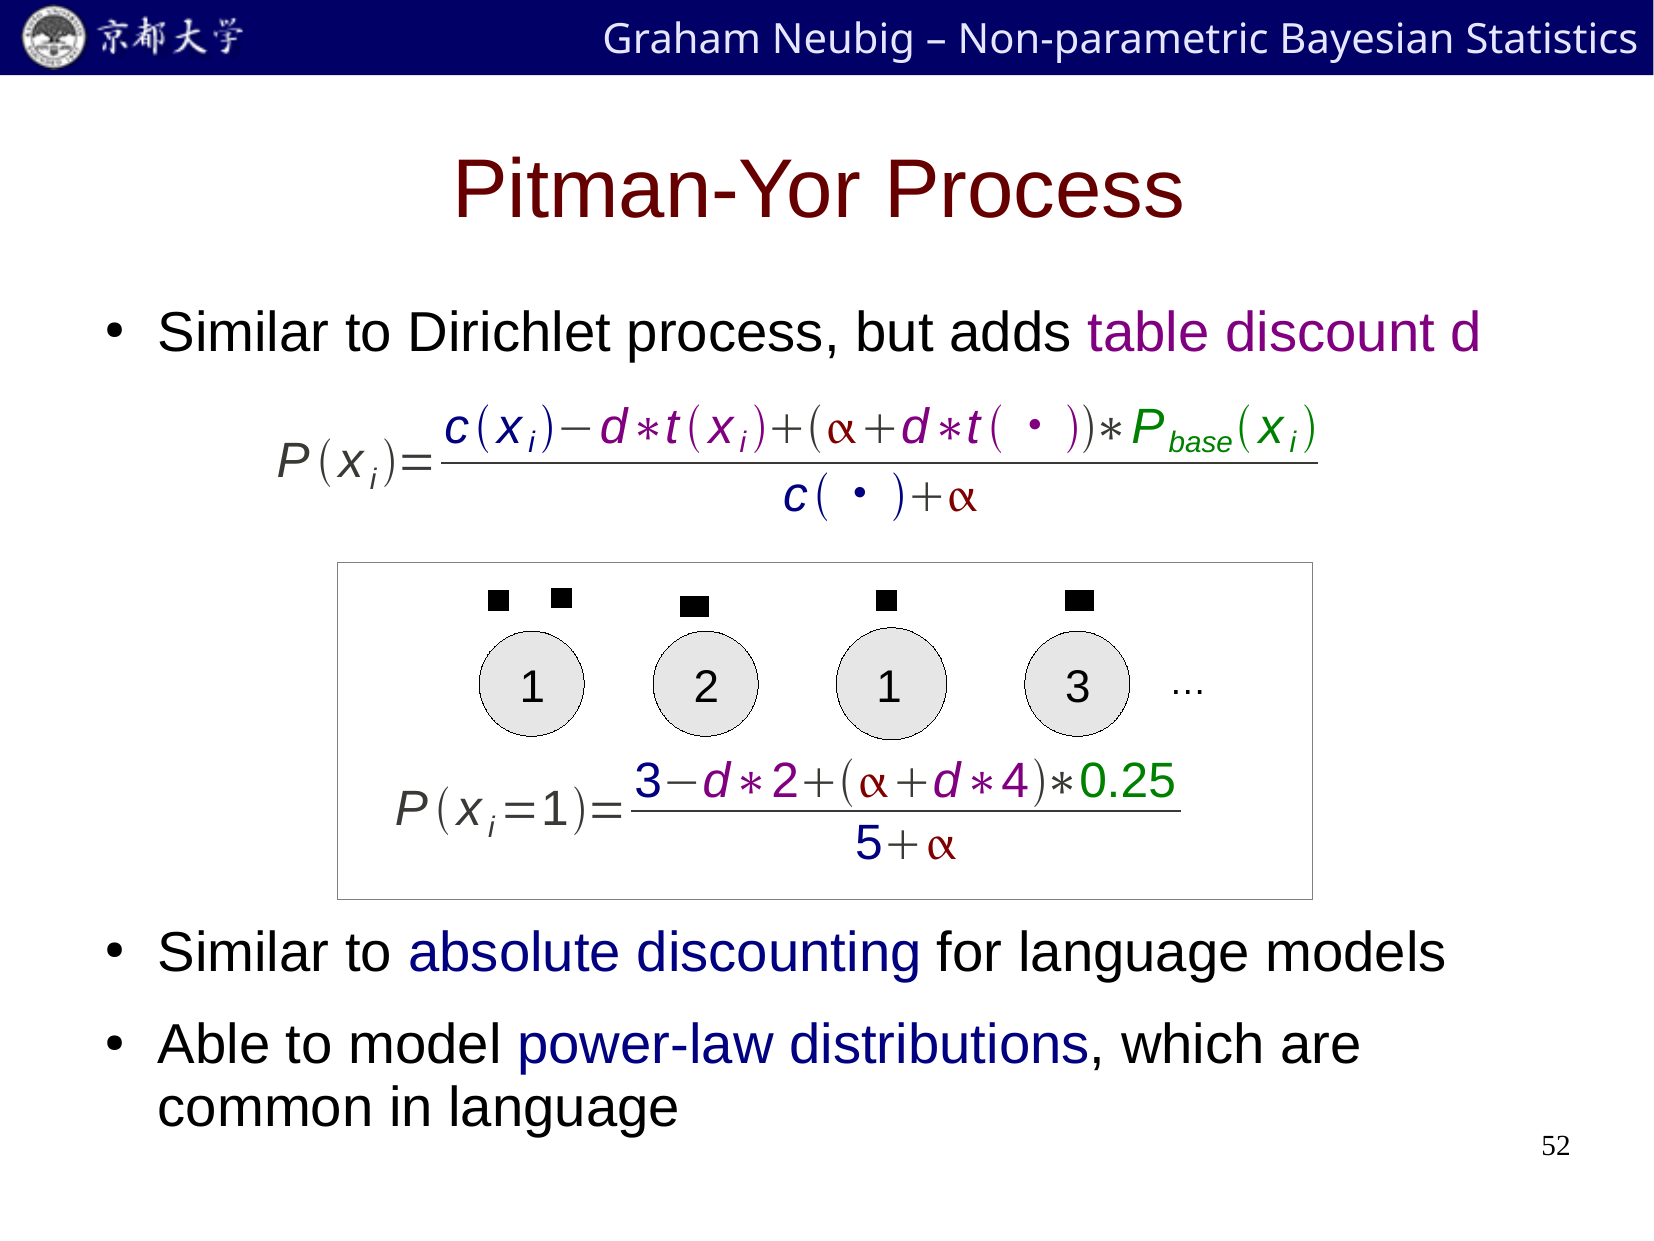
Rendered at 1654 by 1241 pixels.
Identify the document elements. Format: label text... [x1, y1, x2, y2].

text_box [680, 596, 709, 617]
text_box [488, 590, 509, 611]
text_box 3 [1050, 653, 1106, 720]
text_box [836, 627, 947, 740]
text_box [1024, 631, 1130, 737]
text_box 1 [861, 653, 923, 720]
text_box 1 [504, 653, 560, 720]
text_box 2 [678, 653, 734, 720]
picture [0, 0, 247, 70]
text_box [479, 631, 585, 737]
text_box [1065, 590, 1094, 611]
list Similar to absolute discounting for language models Able to model power-law distributions, which are common in language [86, 920, 1576, 1139]
text_box [551, 588, 572, 608]
list Similar to Dirichlet process, but adds table discount d [86, 300, 1576, 364]
text_box [653, 631, 759, 737]
text_box … [1154, 653, 1222, 712]
title Pitman-Yor Process [75, 100, 1564, 277]
chart [382, 751, 1195, 872]
text_box [876, 590, 897, 611]
chart [264, 396, 1333, 526]
